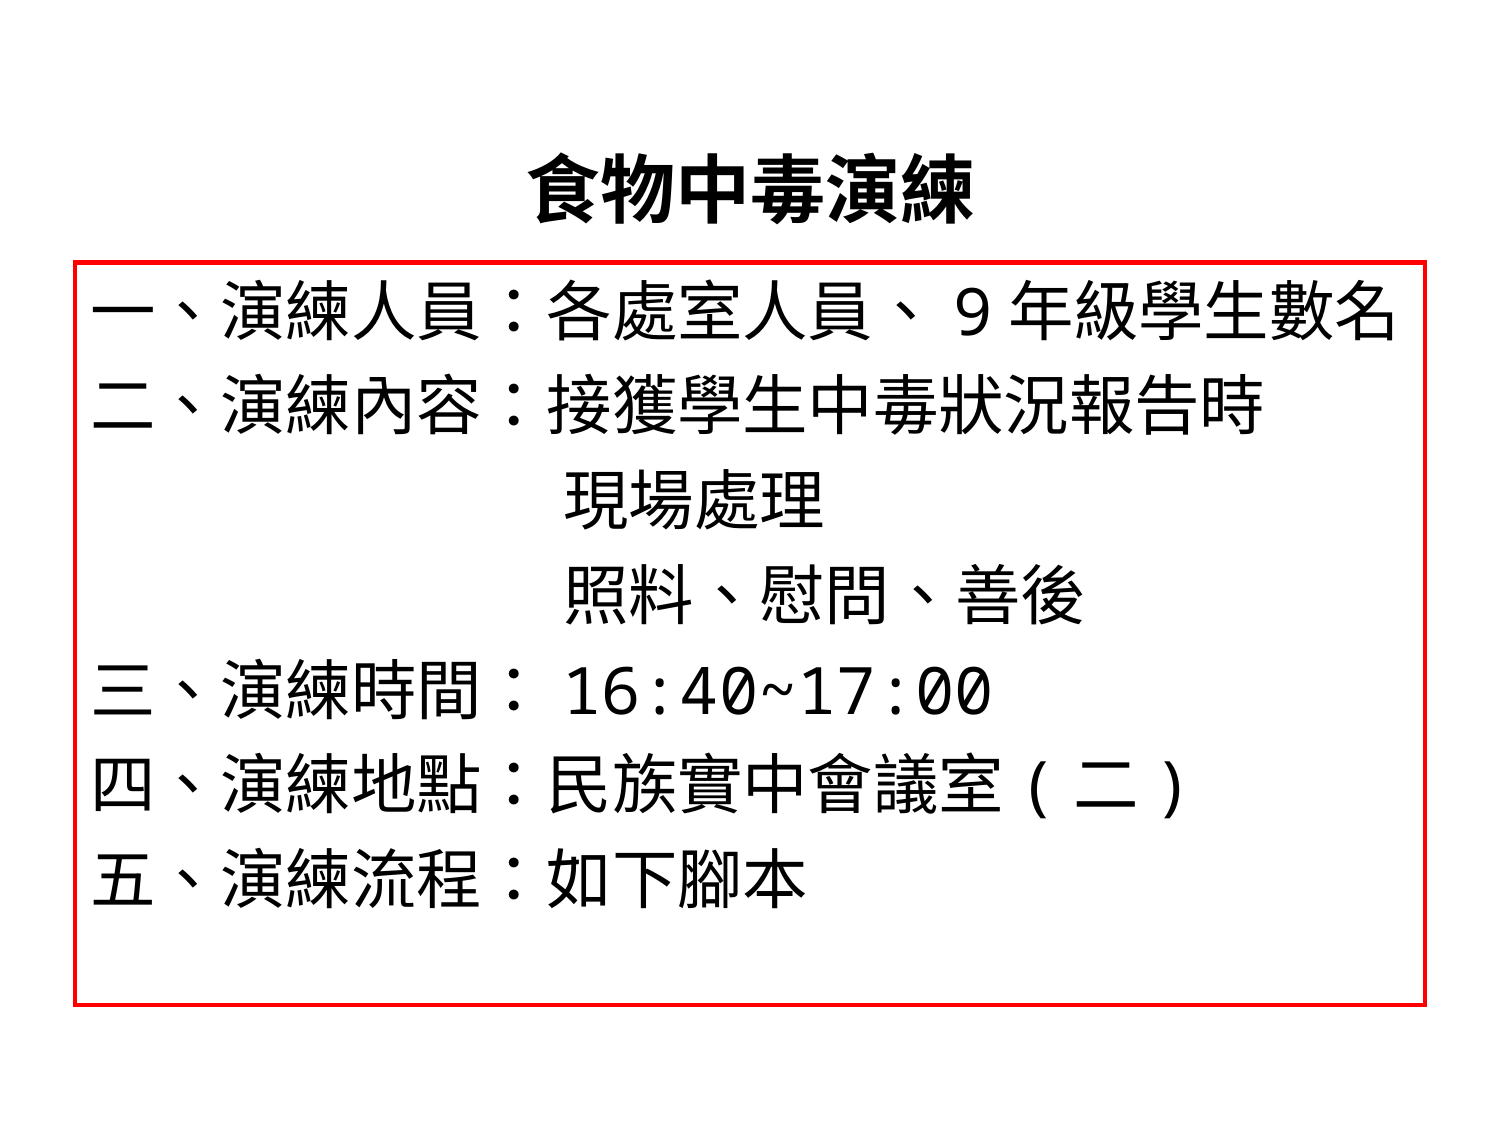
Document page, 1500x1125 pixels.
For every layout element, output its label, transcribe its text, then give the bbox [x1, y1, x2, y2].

title 食物中毒演練 [75, 45, 1426, 233]
list 一、演練人員：各處室人員、9年級學生數名 二、演練內容：接獲學生中毒狀況報告時 現場處理 照料、慰問、善後 三、演練時間：16:40~17:00 四、演練地點：民族實中會議室(二) 五、演練流程：如下腳本 [75, 262, 1426, 1005]
